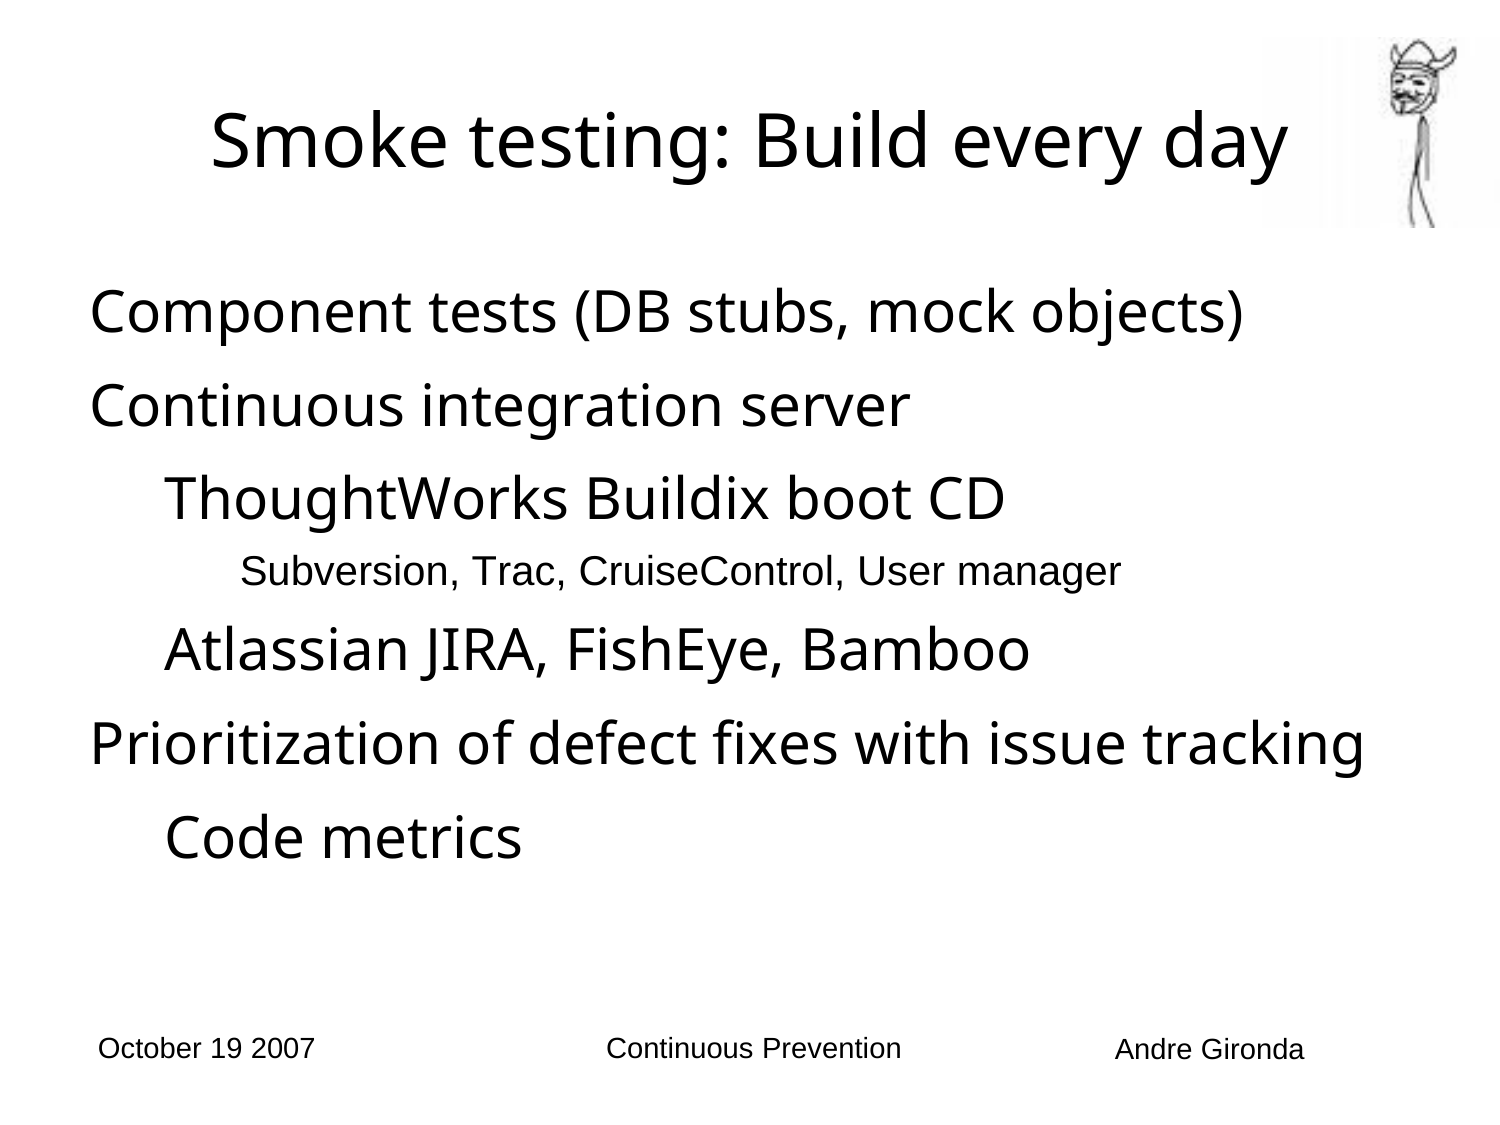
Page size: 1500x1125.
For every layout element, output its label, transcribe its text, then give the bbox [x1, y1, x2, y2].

title Smoke testing: Build every day [75, 45, 1426, 233]
list Component tests (DB stubs, mock objects) Continuous integration server ThoughtWorks Buildix boot CD Subversion, Trac, CruiseControl, User manager Atlassian JIRA, FishEye, Bamboo Prioritization of defect fixes with issue tracking Code metrics [75, 262, 1426, 1006]
picture [1262, 37, 1500, 228]
